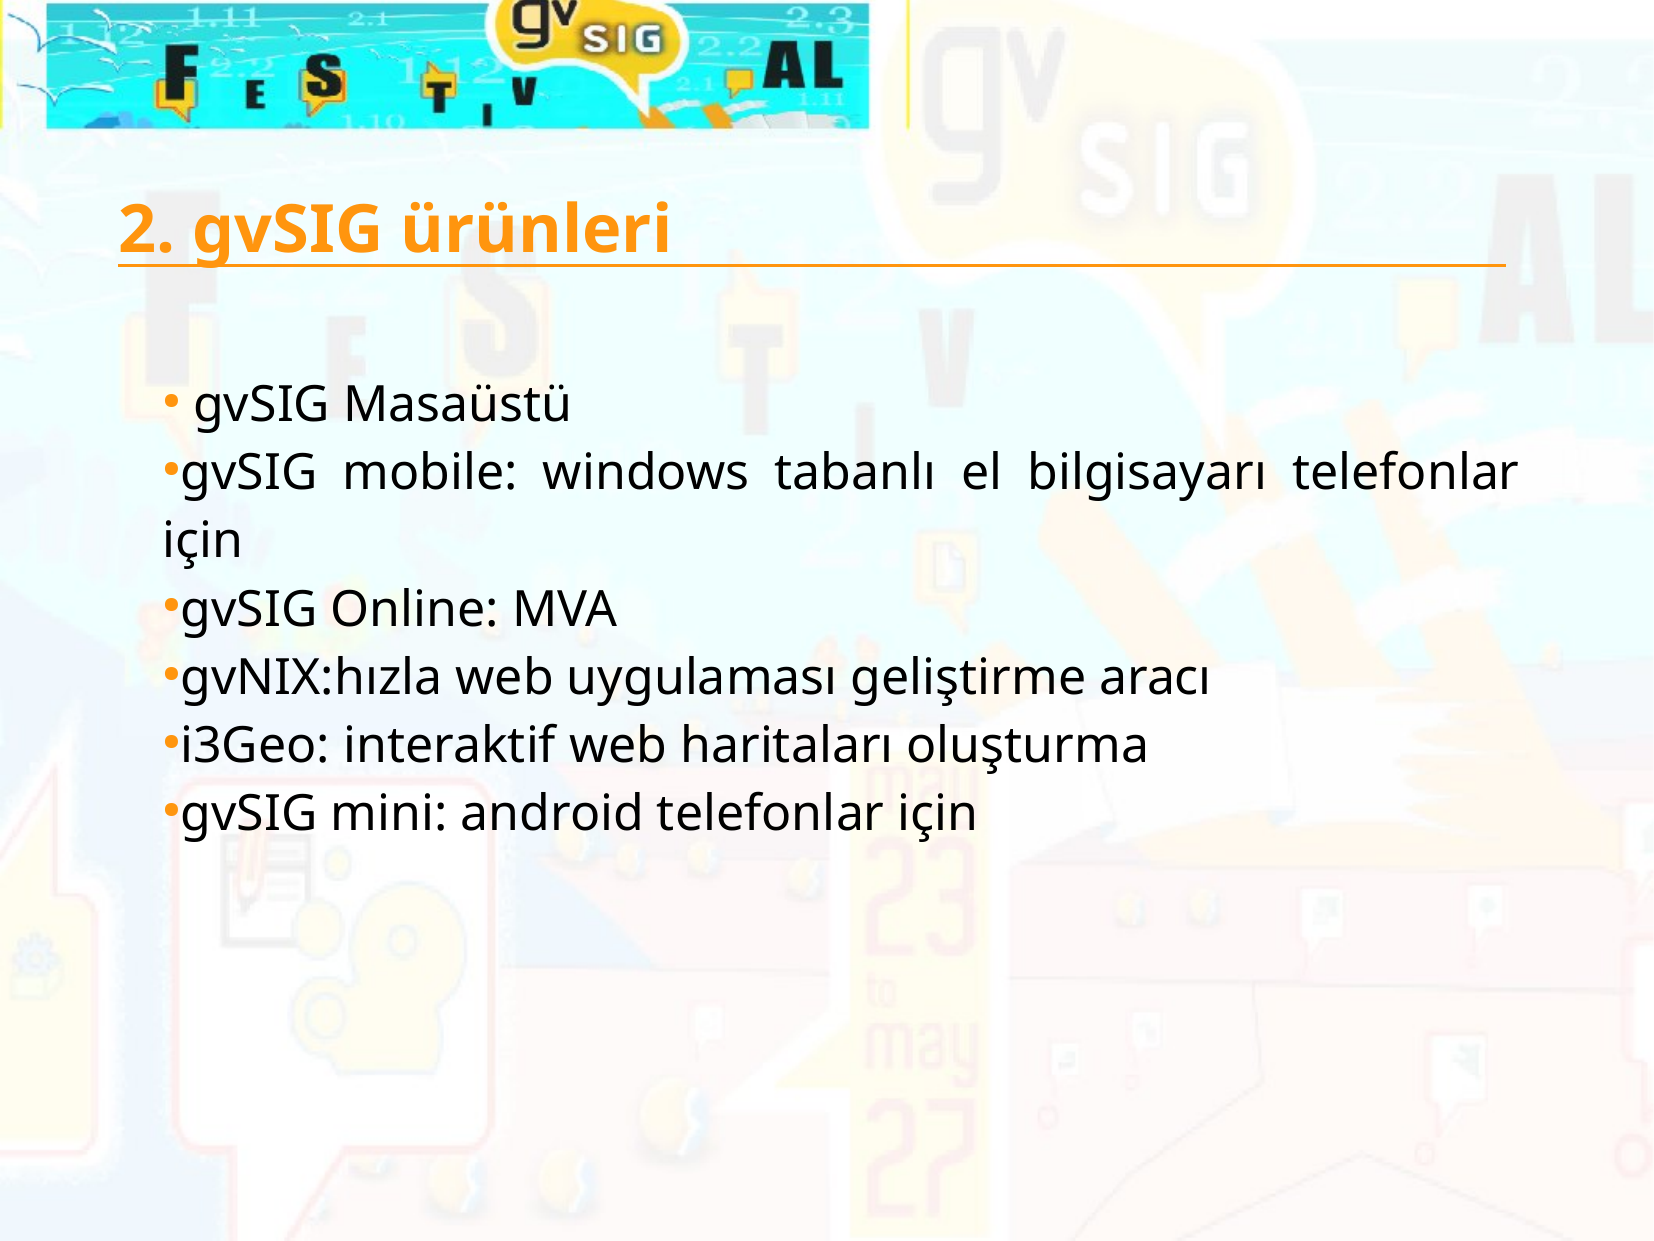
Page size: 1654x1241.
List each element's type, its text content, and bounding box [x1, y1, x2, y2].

picture [0, 0, 1654, 1241]
title 2. gvSIG ürünleri [118, 177, 1607, 276]
text_box gvSIG Masaüstü gvSIG mobile: windows tabanlı el bilgisayarı telefonlar için gvSIG Online: MVA gvNIX:hızla web uygulaması geliştirme aracı i3Geo: interaktif web haritaları oluşturma gvSIG mini: android telefonlar için [147, 360, 1536, 1228]
